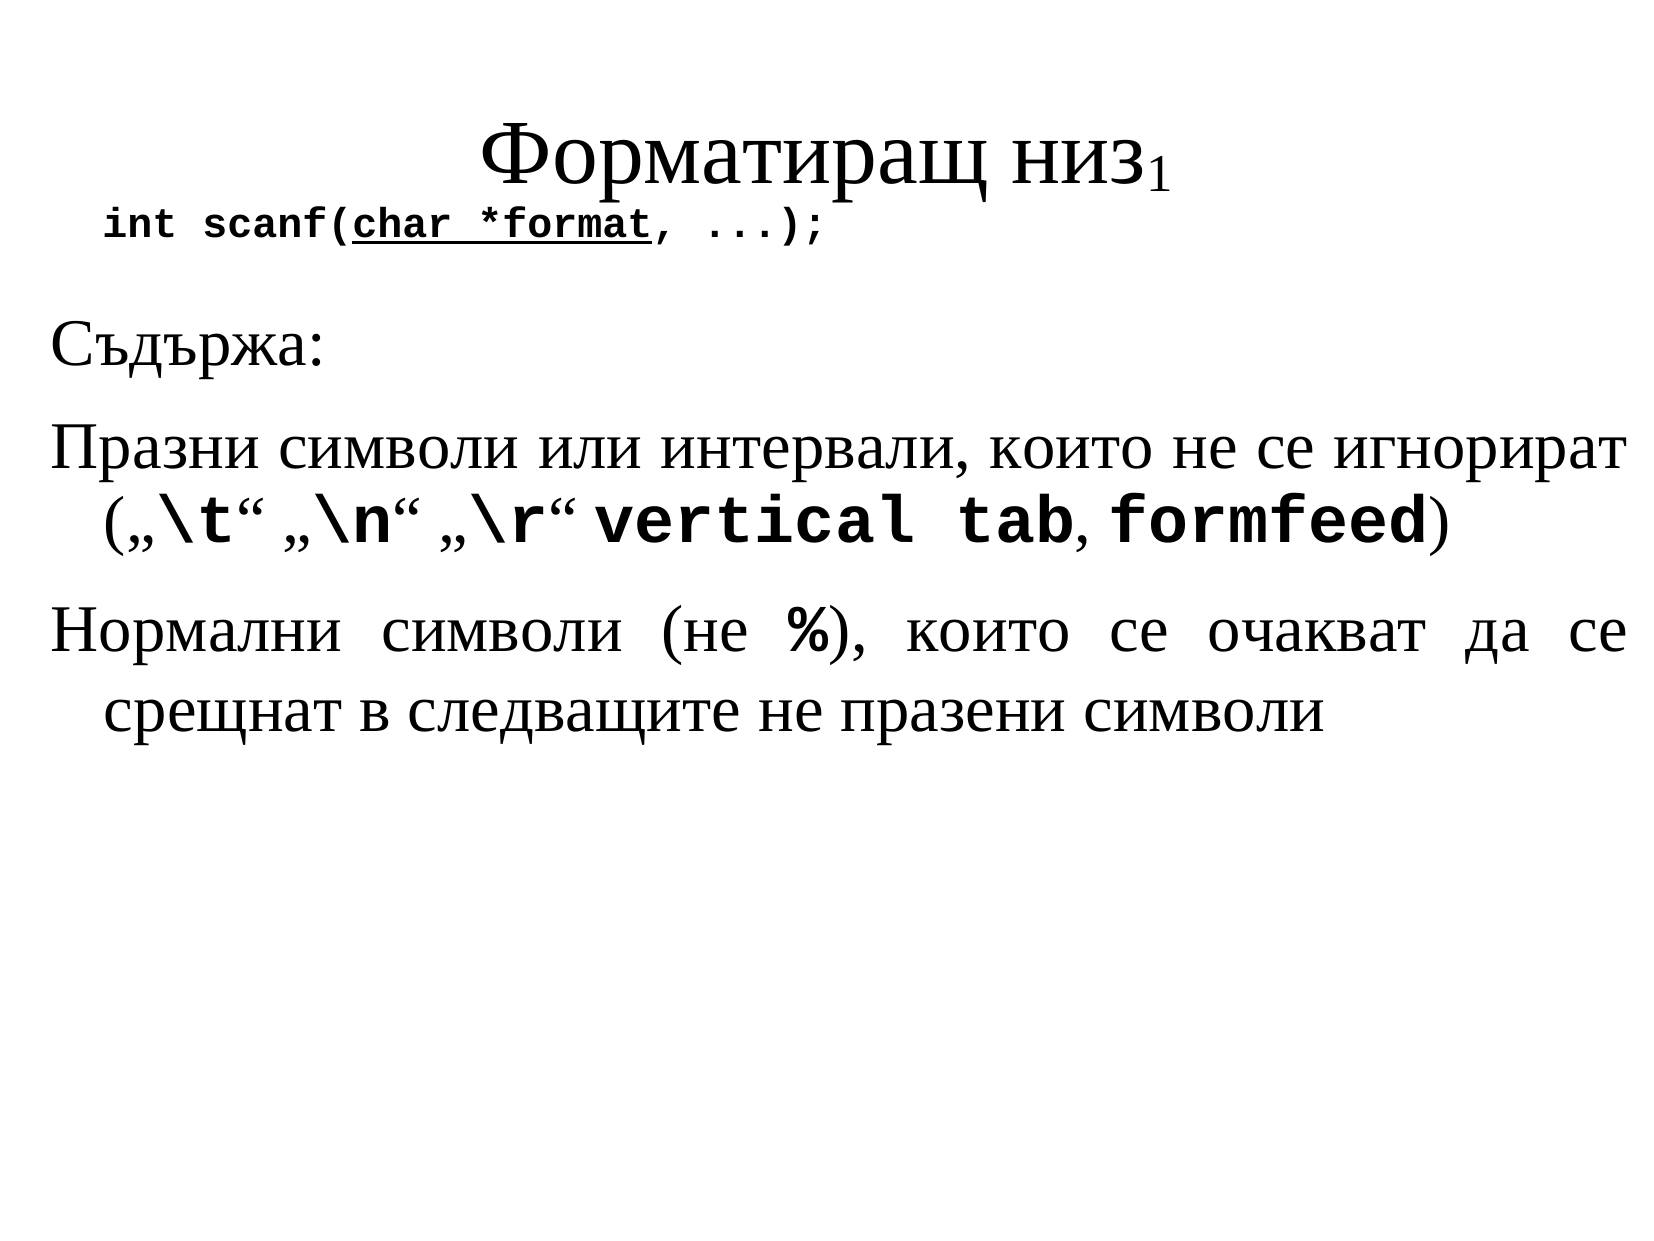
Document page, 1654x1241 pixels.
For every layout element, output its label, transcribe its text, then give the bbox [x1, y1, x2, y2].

text_box int scanf(char *format, ...); [87, 195, 1523, 258]
list Съдържа: Празни символи или интервали, които не се игнорират („\t“ „\n“ „\r“ vertical tab, formfeed) Нормални символи (не %), които се очакват да се срещнат в следващите не празени символи [33, 305, 1630, 932]
title Форматиращ низ1 [82, 49, 1571, 257]
